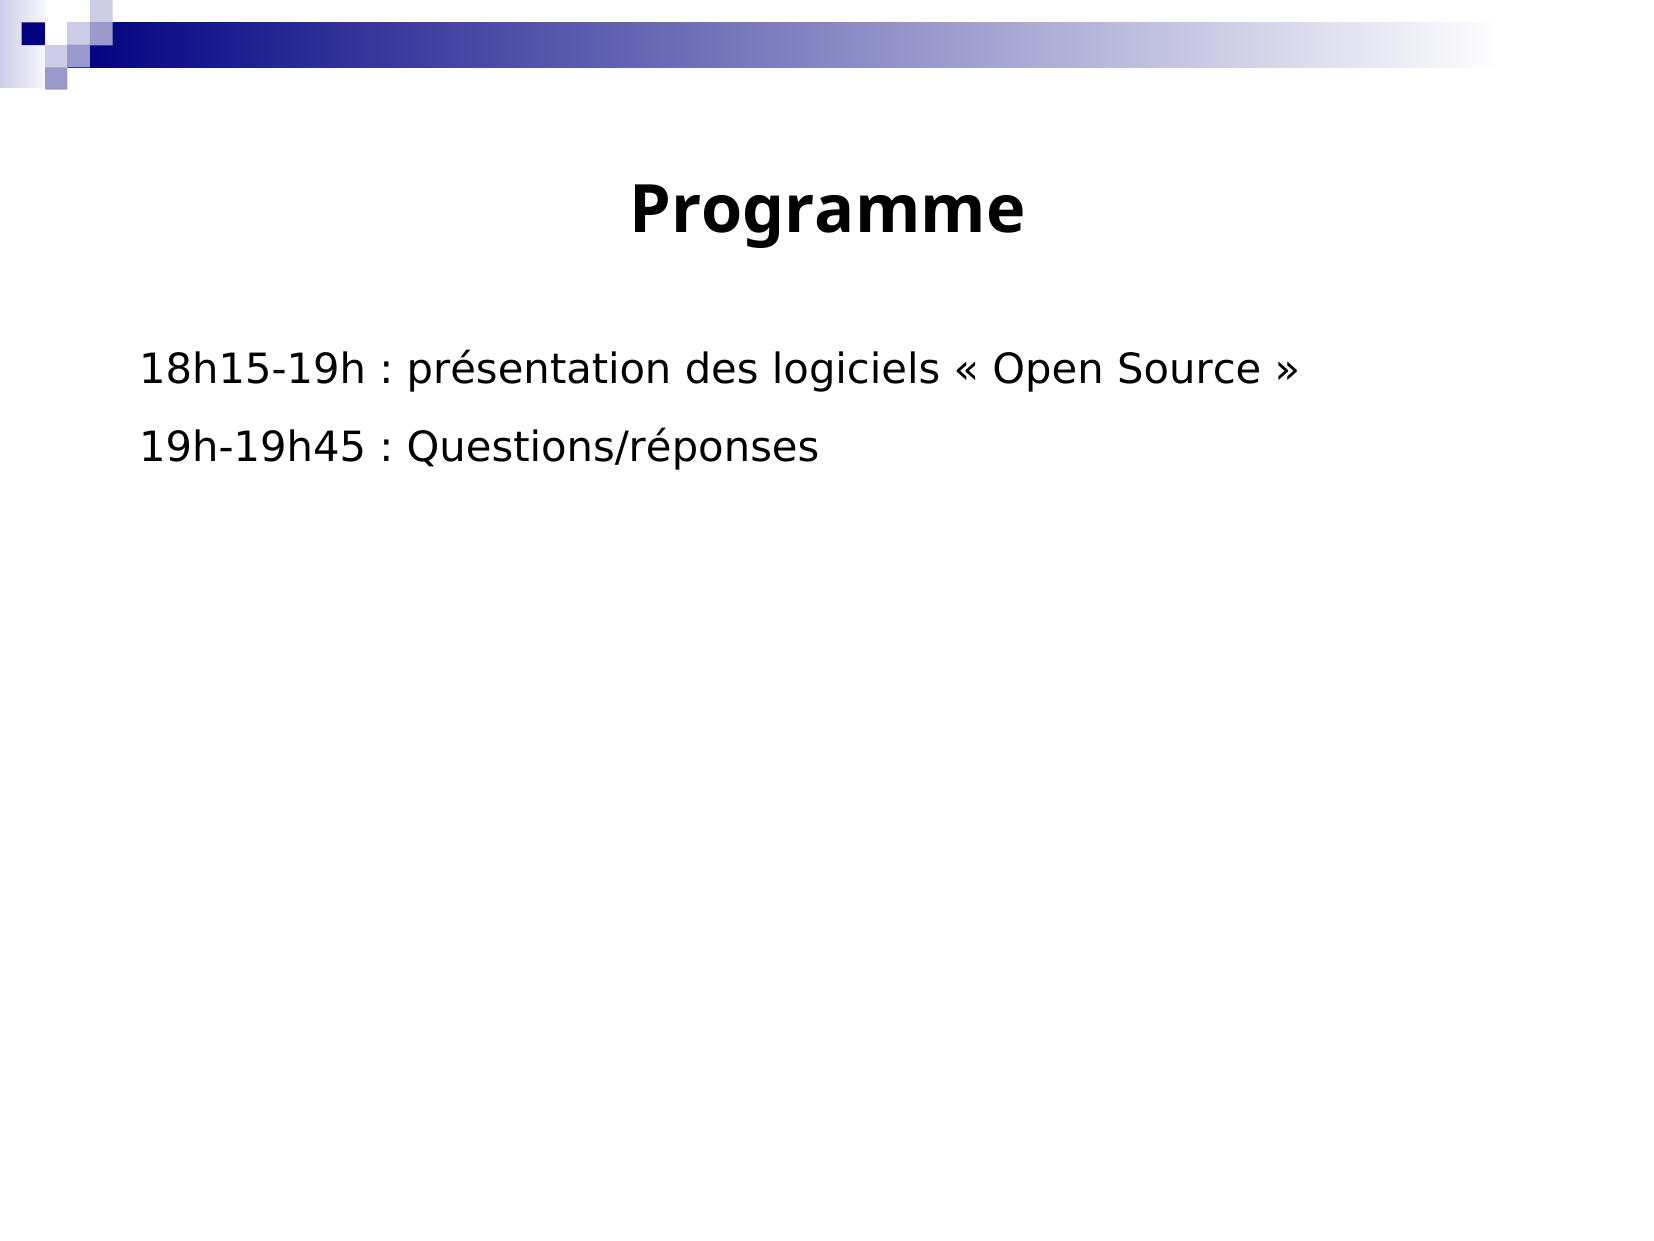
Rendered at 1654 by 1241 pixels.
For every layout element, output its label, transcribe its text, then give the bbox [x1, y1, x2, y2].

list 18h15-19h : présentation des logiciels « Open Source » 19h-19h45 : Questions/réponses [121, 344, 1534, 472]
title Programme [121, 102, 1534, 311]
